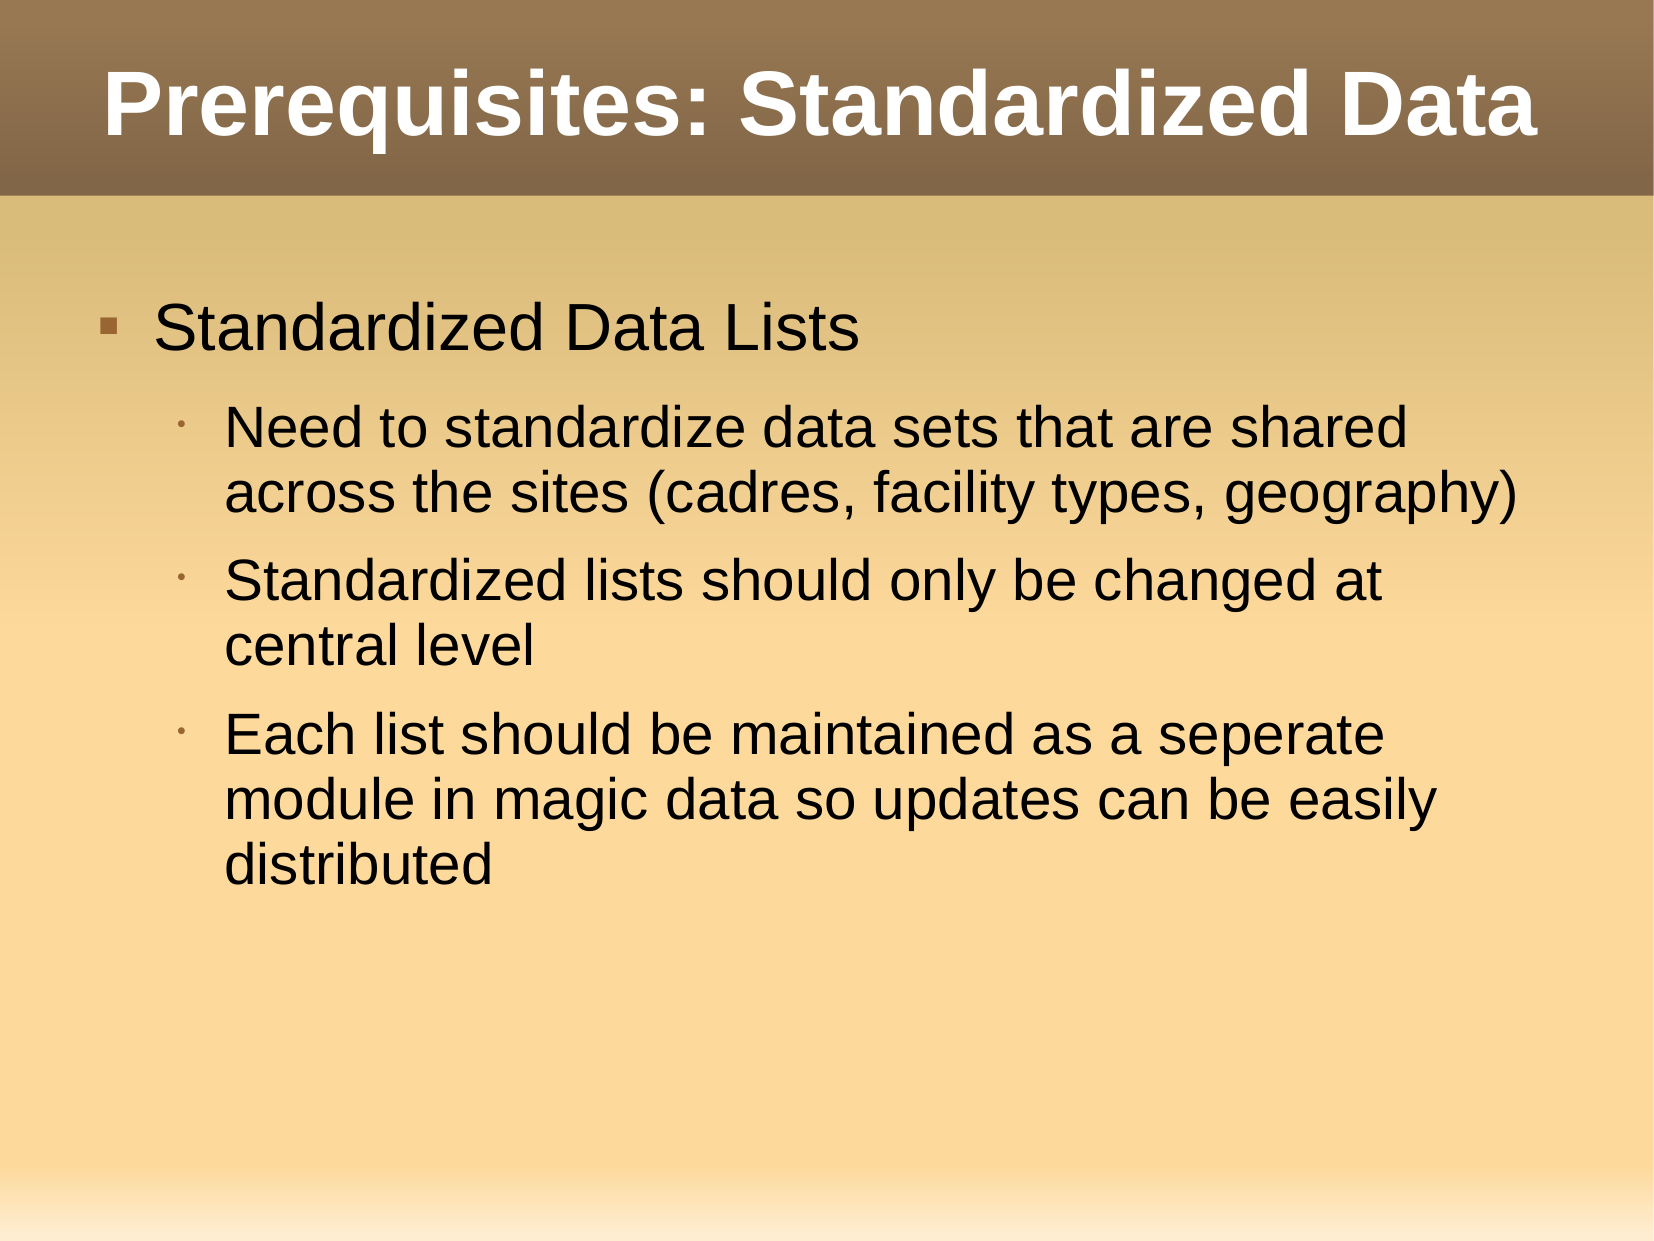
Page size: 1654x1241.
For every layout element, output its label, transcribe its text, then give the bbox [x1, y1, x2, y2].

picture [0, 0, 1654, 1241]
title Prerequisites: Standardized Data [76, 7, 1565, 200]
list Standardized Data Lists Need to standardize data sets that are shared across the sites (cadres, facility types, geography) Standardized lists should only be changed at central level Each list should be maintained as a seperate module in magic data so updates can be easily distributed [82, 290, 1571, 1094]
